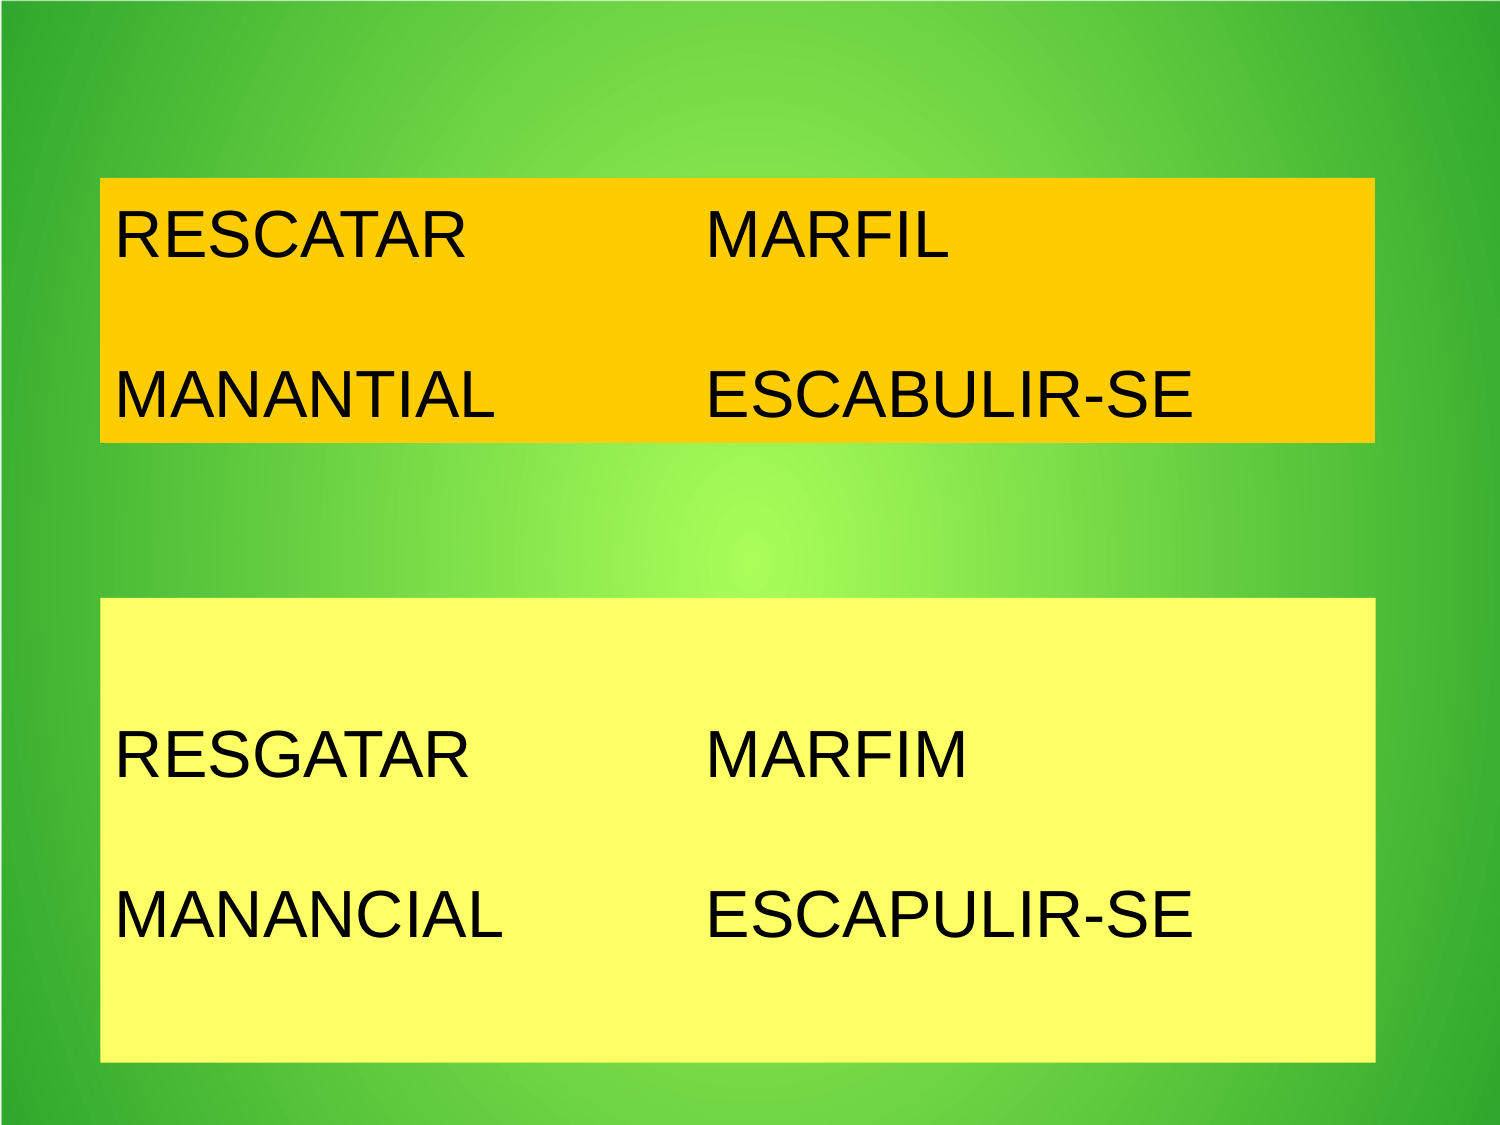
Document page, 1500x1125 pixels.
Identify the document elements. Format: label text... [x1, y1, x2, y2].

text_box RESCATAR MARFIL MANANTIAL ESCABULIR-SE [100, 177, 1375, 443]
text_box RESGATAR MARFIM MANANCIAL ESCAPULIR-SE [100, 597, 1376, 1063]
picture [0, 0, 1500, 1125]
